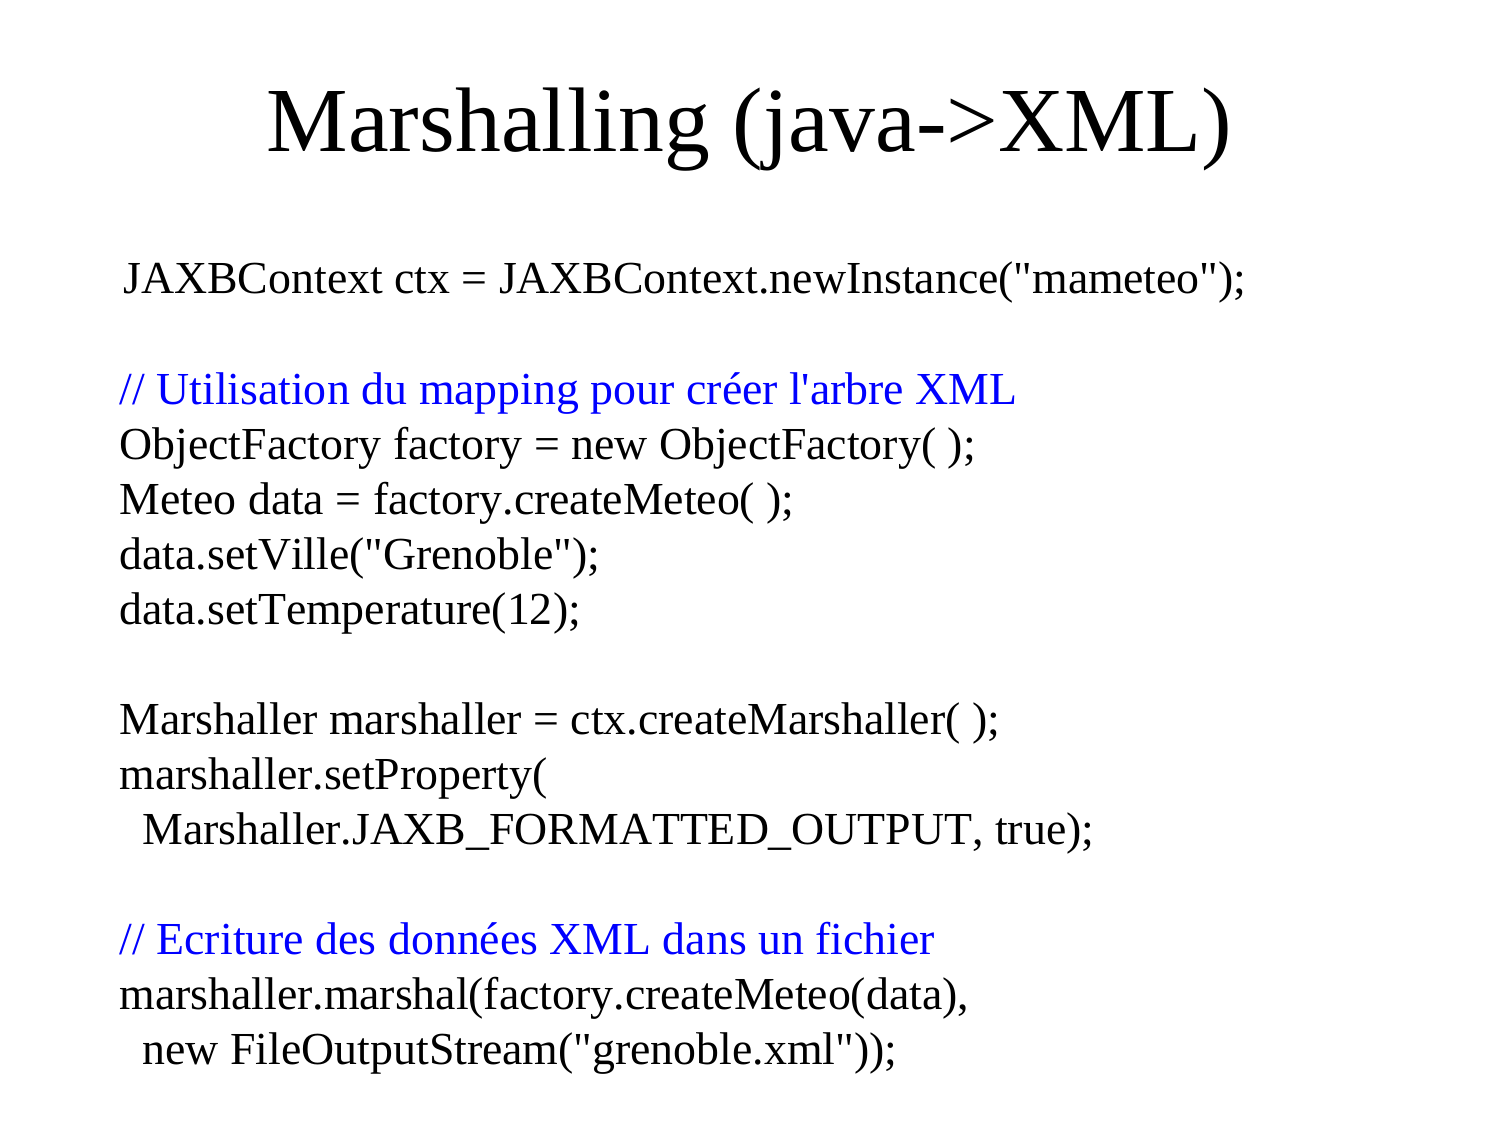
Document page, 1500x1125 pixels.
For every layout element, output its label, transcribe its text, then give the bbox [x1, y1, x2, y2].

title Marshalling (java->XML) [112, 33, 1388, 207]
text_box JAXBContext ctx = JAXBContext.newInstance("mameteo"); // Utilisation du mapping pour créer l'arbre XML ObjectFactory factory = new ObjectFactory( ); Meteo data = factory.createMeteo( ); data.setVille("Grenoble"); data.setTemperature(12); Marshaller marshaller = ctx.createMarshaller( ); marshaller.setProperty( Marshaller.JAXB_FORMATTED_OUTPUT, true); // Ecriture des données XML dans un fichier marshaller.marshal(factory.createMeteo(data), new FileOutputStream("grenoble.xml")); [59, 236, 1418, 1081]
